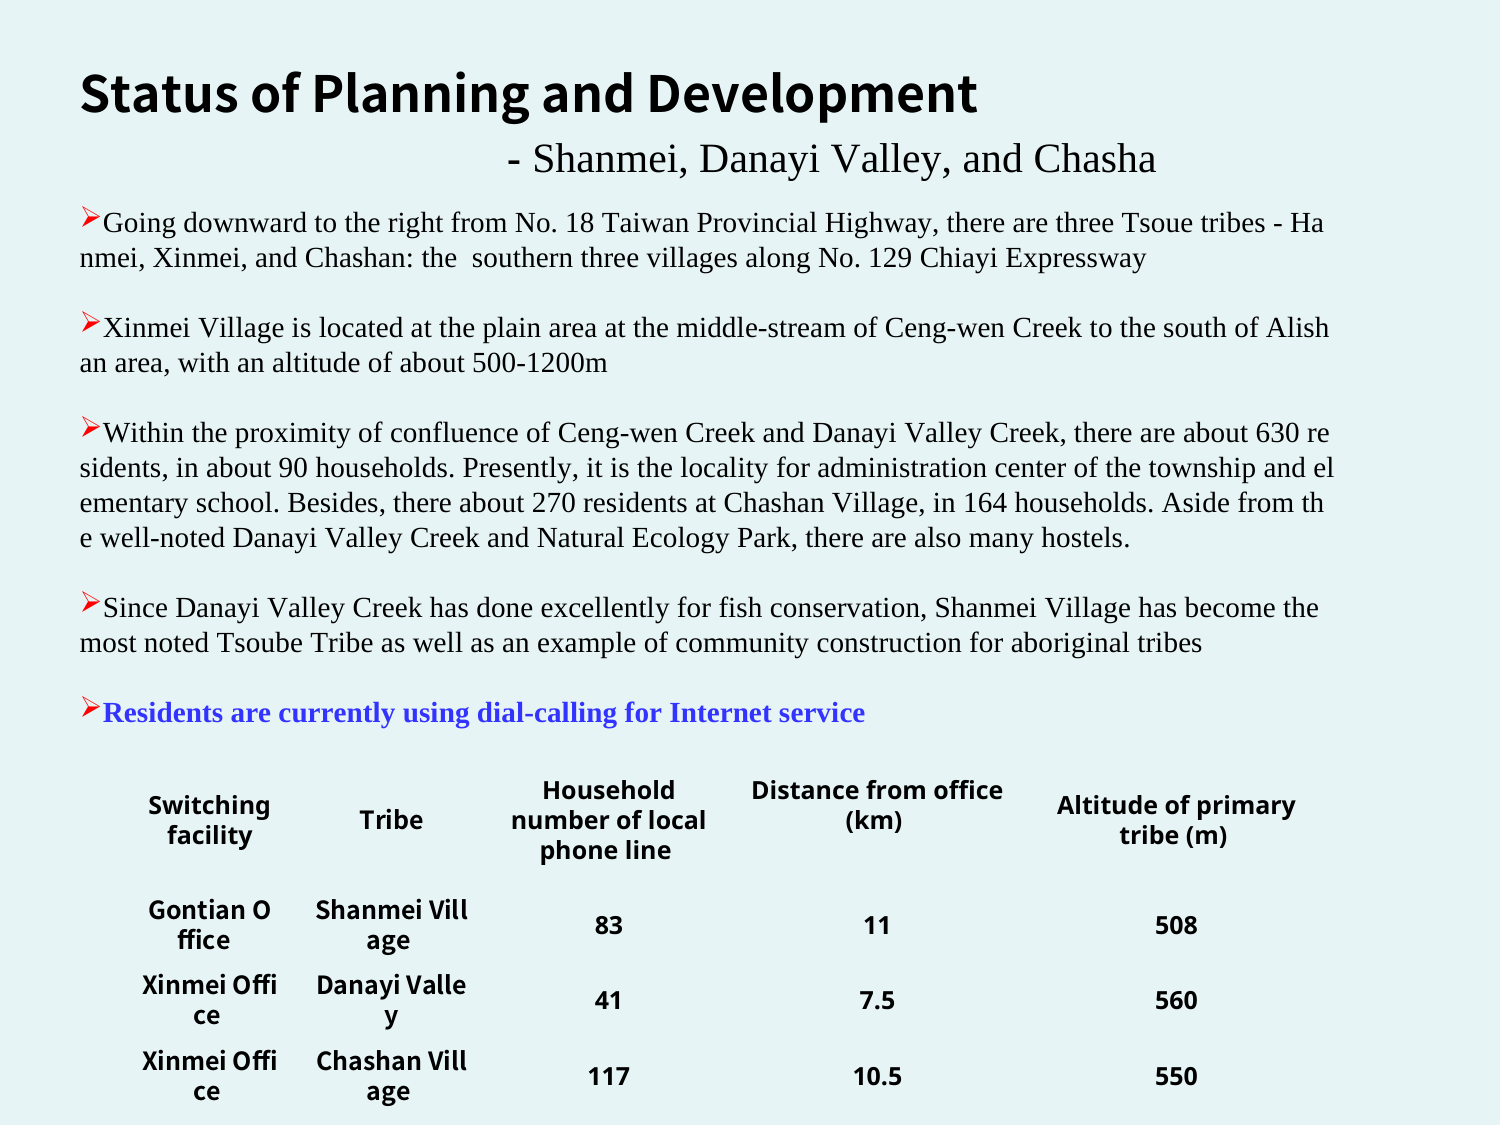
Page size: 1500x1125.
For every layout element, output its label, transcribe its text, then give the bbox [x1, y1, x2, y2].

table_header Switching facility [124, 752, 296, 887]
table_cell Danayi Valley [296, 962, 488, 1037]
table_header Household number of local phone line [488, 752, 730, 887]
table_cell 560 [1025, 962, 1329, 1037]
table_cell 41 [488, 962, 730, 1037]
table_cell Xinmei Office [124, 962, 296, 1037]
table_cell Gontian Office [124, 887, 296, 962]
table_header Distance from office (km) [730, 752, 1025, 887]
table_cell Chashan Village [296, 1037, 488, 1113]
table_cell 7.5 [730, 962, 1025, 1037]
table_cell 11 [730, 887, 1025, 962]
table_header Tribe [296, 752, 488, 887]
table_cell 550 [1025, 1037, 1329, 1113]
table_cell 10.5 [730, 1037, 1025, 1113]
text_box Status of Planning and Development - Shanmei, Danayi Valley, and Chasha [64, 54, 1415, 159]
table_cell Xinmei Office [124, 1037, 296, 1113]
text_box Going downward to the right from No. 18 Taiwan Provincial Highway, there are three Tsoue tribes - Hanmei, Xinmei, and Chashan: the southern three villages along No. 129 Chiayi Expressway Xinmei Village is located at the plain area at the middle-stream of Ceng-wen Creek to the south of Alishan area, with an altitude of about 500-1200m Within the proximity of confluence of Ceng-wen Creek and Danayi Valley Creek, there are about 630 residents, in about 90 households. Presently, it is the locality for administration center of the township and elementary school. Besides, there about 270 residents at Chashan Village, in 164 households. Aside from the well-noted Danayi Valley Creek and Natural Ecology Park, there are also many hostels. Since Danayi Valley Creek has done excellently for fish conservation, Shanmei Village has become the most noted Tsoube Tribe as well as an example of community construction for aboriginal tribes Residents are currently using dial-calling for Internet service [64, 195, 1353, 736]
table_cell Shanmei Village [296, 887, 488, 962]
table_cell 83 [488, 887, 730, 962]
table_cell 117 [488, 1037, 730, 1113]
table_header Altitude of primary tribe (m) [1025, 752, 1329, 887]
table_cell 508 [1025, 887, 1329, 962]
